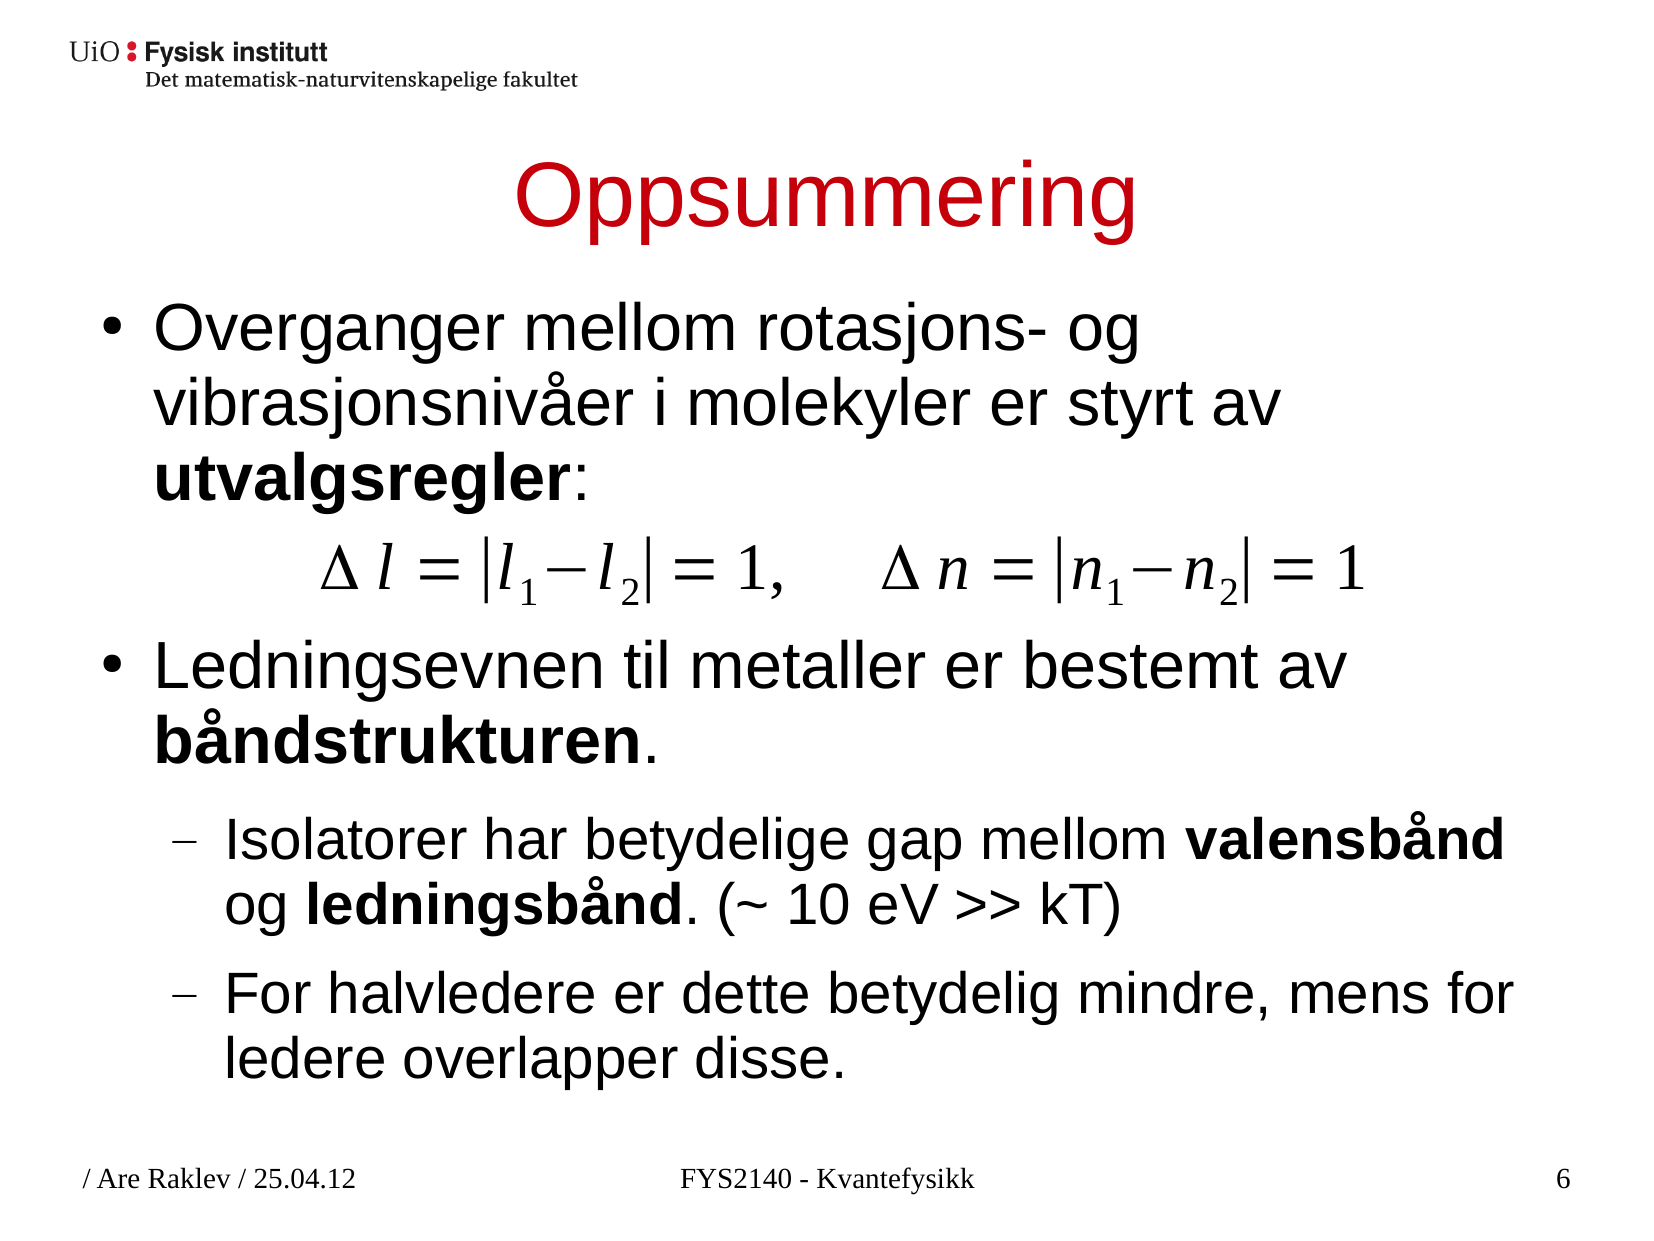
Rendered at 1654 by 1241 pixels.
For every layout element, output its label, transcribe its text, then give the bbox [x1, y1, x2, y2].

chart [311, 530, 1375, 615]
list Overganger mellom rotasjons- og vibrasjonsnivåer i molekyler er styrt av utvalgsregler: Ledningsevnen til metaller er bestemt av båndstrukturen. Isolatorer har betydelige gap mellom valensbånd og ledningsbånd. (~ 10 eV >> kT) For halvledere er dette betydelig mindre, mens for ledere overlapper disse. [82, 290, 1538, 1094]
title Oppsummering [82, 90, 1571, 298]
picture [68, 37, 581, 93]
